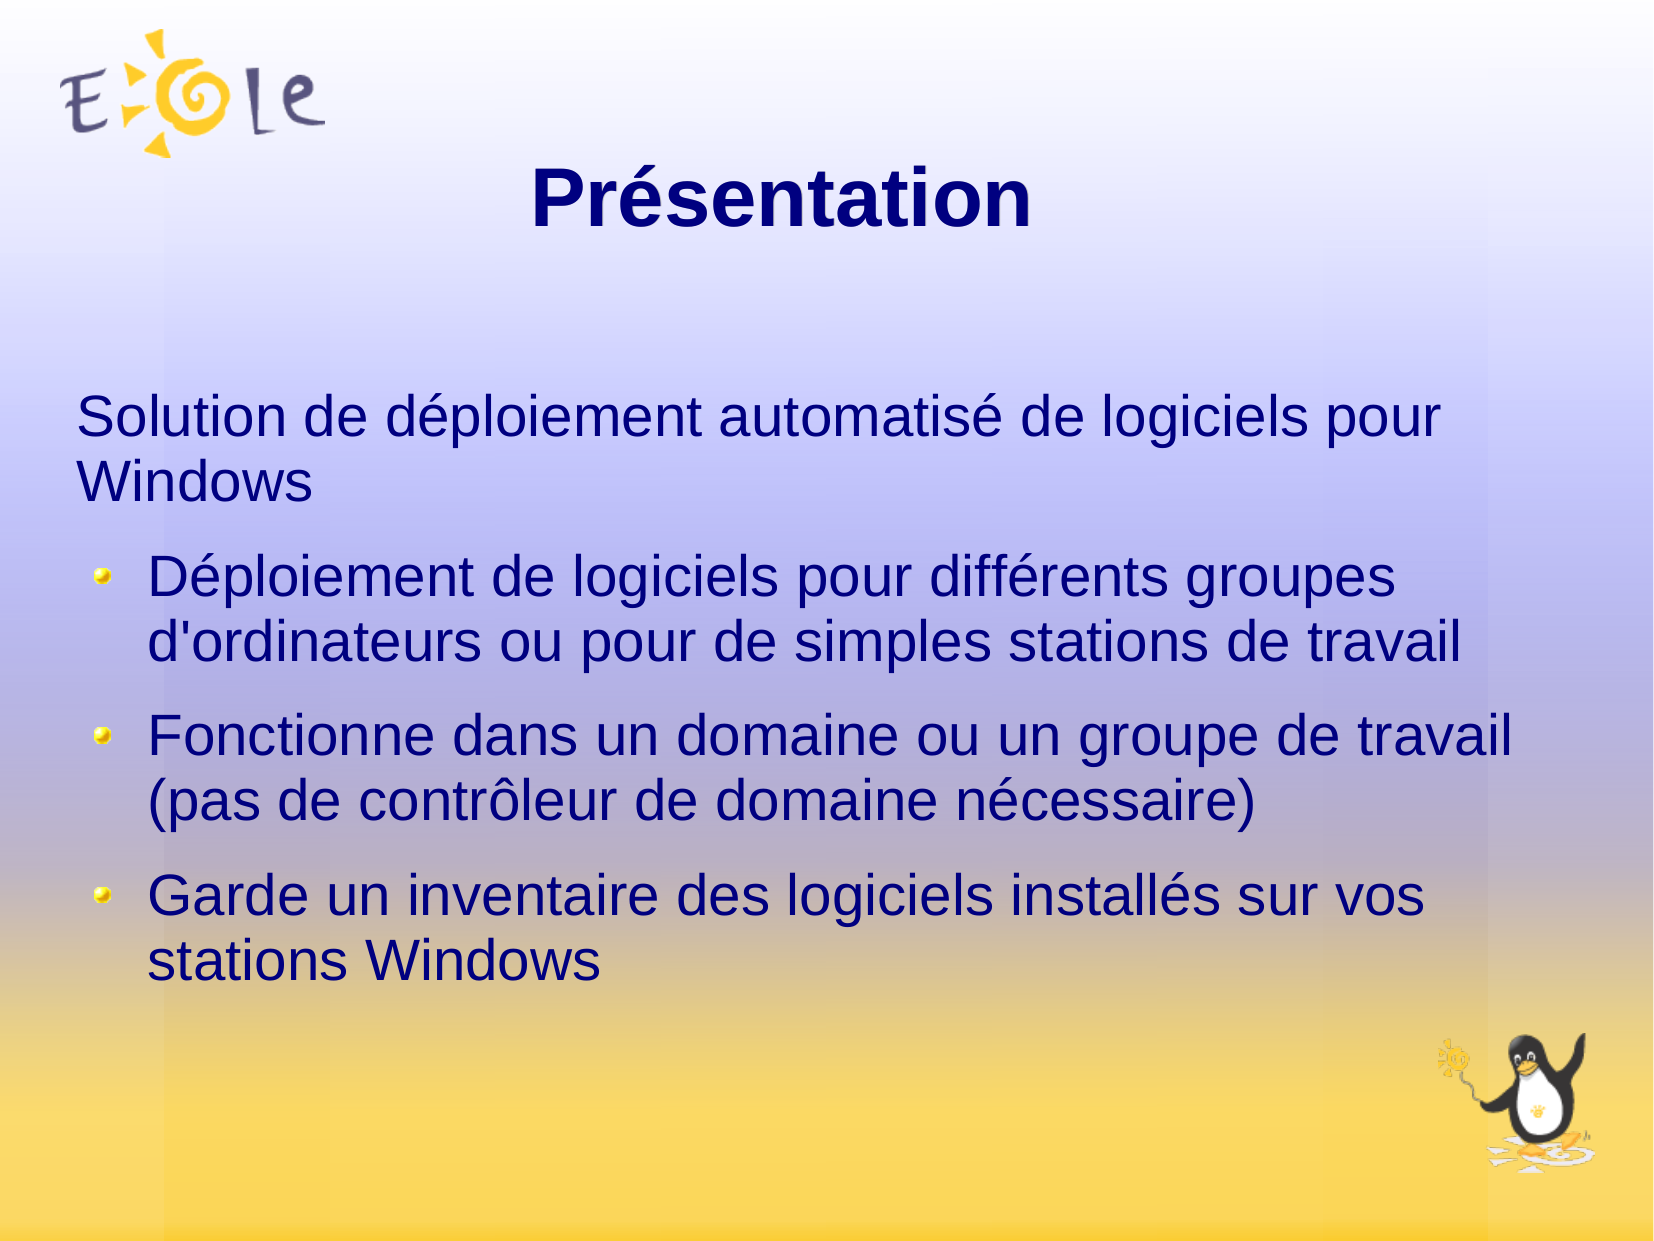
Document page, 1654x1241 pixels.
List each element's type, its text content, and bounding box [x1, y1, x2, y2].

picture [0, 0, 1654, 1241]
list Solution de déploiement automatisé de logiciels pour Windows Déploiement de logiciels pour différents groupes d'ordinateurs ou pour de simples stations de travail Fonctionne dans un domaine ou un groupe de travail (pas de contrôleur de domaine nécessaire) Garde un inventaire des logiciels installés sur vos stations Windows [76, 383, 1566, 1123]
text_box Présentation [515, 143, 1073, 266]
